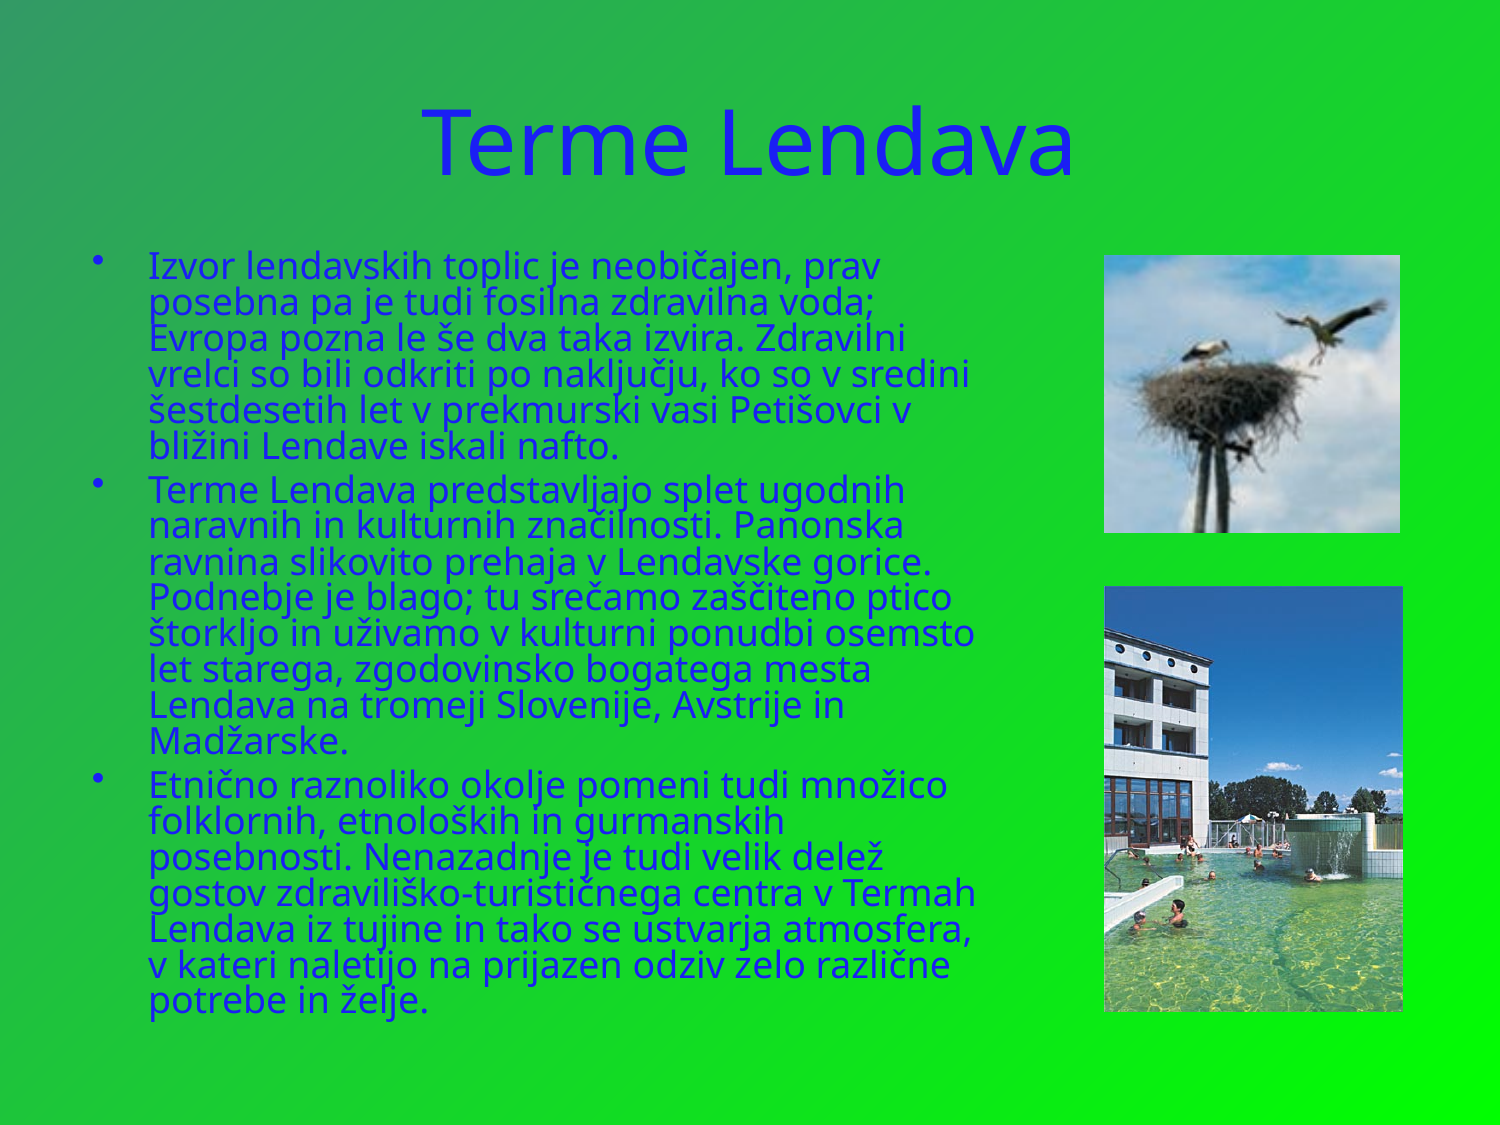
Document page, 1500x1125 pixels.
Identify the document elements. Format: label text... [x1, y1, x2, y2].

title Terme Lendava [75, 45, 1425, 233]
list Izvor lendavskih toplic je neobičajen, prav posebna pa je tudi fosilna zdravilna voda; Evropa pozna le še dva taka izvira. Zdravilni vrelci so bili odkriti po naključju, ko so v sredini šestdesetih let v prekmurski vasi Petišovci v bližini Lendave iskali nafto. Terme Lendava predstavljajo splet ugodnih naravnih in kulturnih značilnosti. Panonska ravnina slikovito prehaja v Lendavske gorice. Podnebje je blago; tu srečamo zaščiteno ptico štorkljo in uživamo v kulturni ponudbi osemsto let starega, zgodovinsko bogatega mesta Lendava na tromeji Slovenije, Avstrije in Madžarske. Etnično raznoliko okolje pomeni tudi množico folklornih, etnoloških in gurmanskih posebnosti. Nenazadnje je tudi velik delež gostov zdraviliško-turističnega centra v Termah Lendava iz tujine in tako se ustvarja atmosfera, v kateri naletijo na prijazen odziv zelo različne potrebe in želje. [76, 243, 999, 1059]
picture [1104, 586, 1403, 1012]
picture [1104, 255, 1400, 533]
